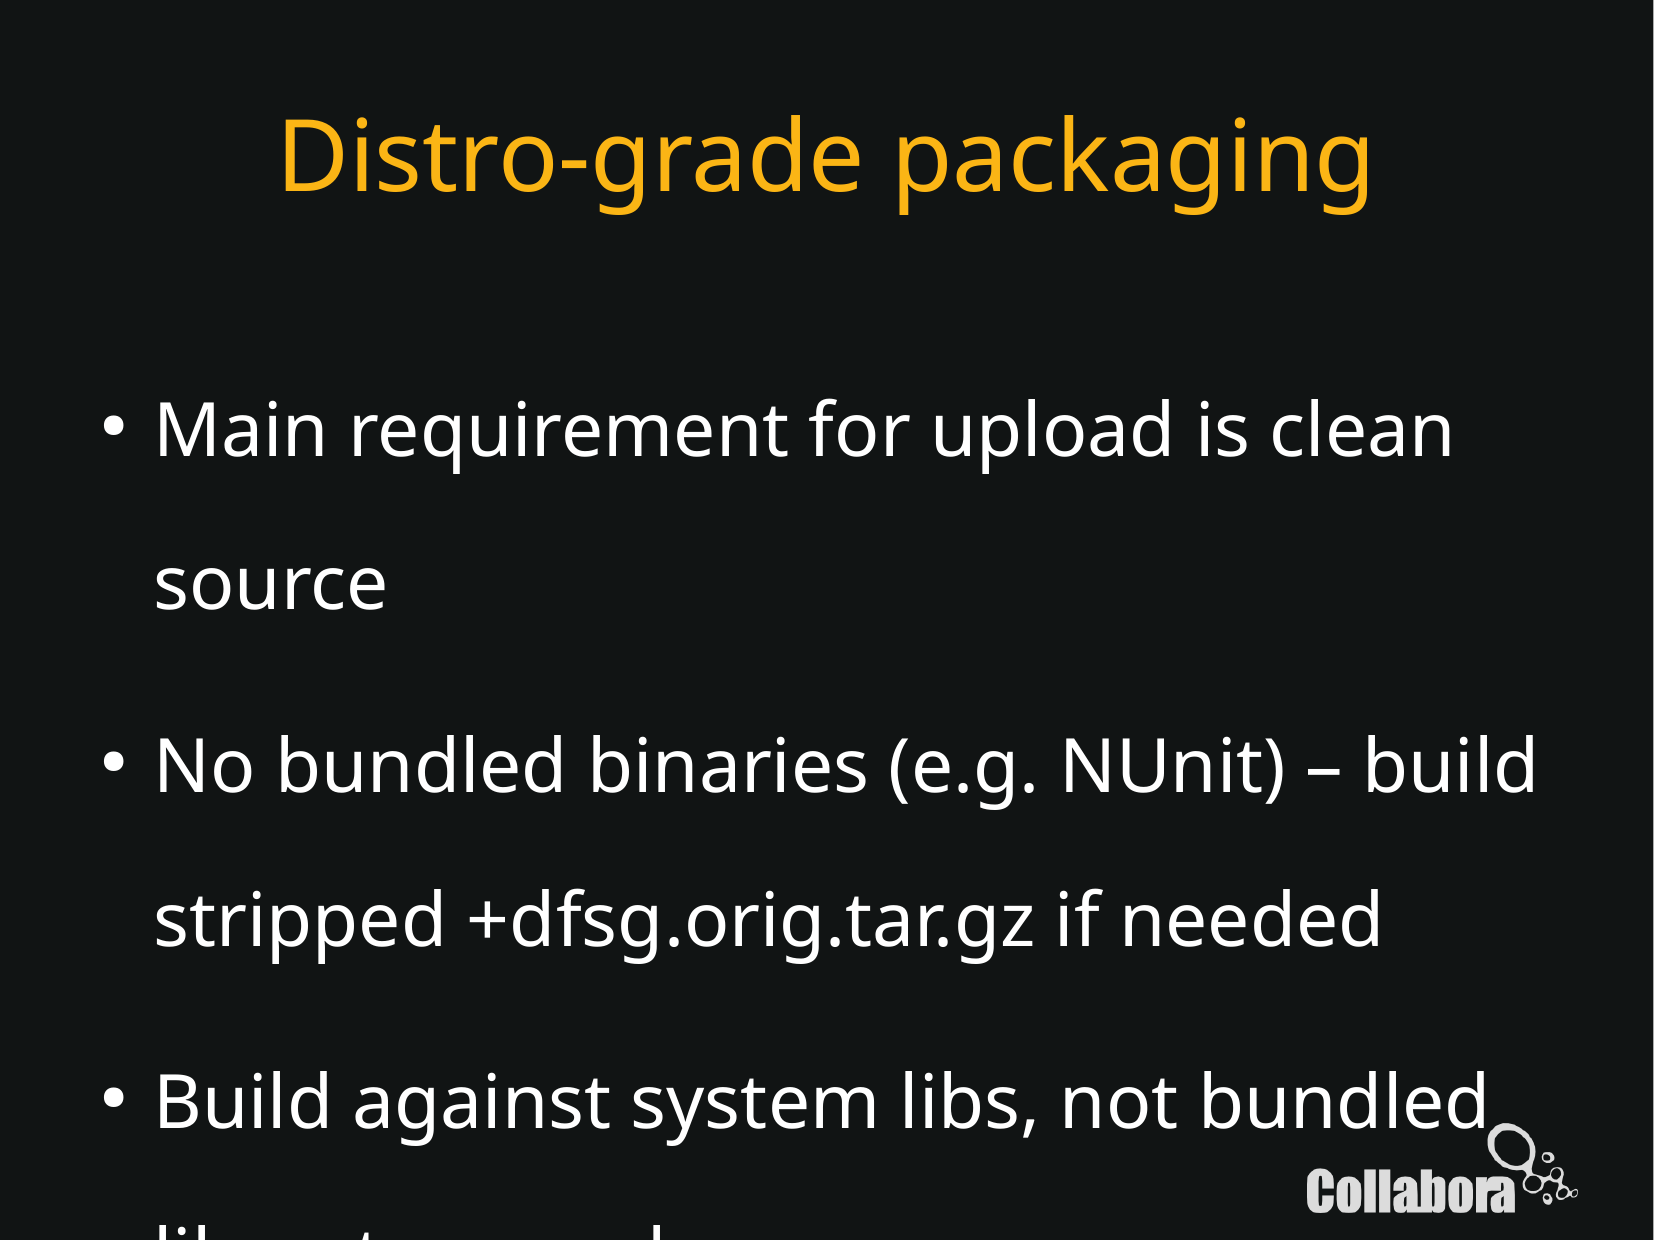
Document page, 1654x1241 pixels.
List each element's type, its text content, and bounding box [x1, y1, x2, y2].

picture [1307, 1123, 1578, 1213]
list Main requirement for upload is clean source No bundled binaries (e.g. NUnit) – build stripped +dfsg.orig.tar.gz if needed Build against system libs, not bundled libs, at every chance [82, 324, 1571, 1109]
title Distro-grade packaging [82, 49, 1571, 257]
